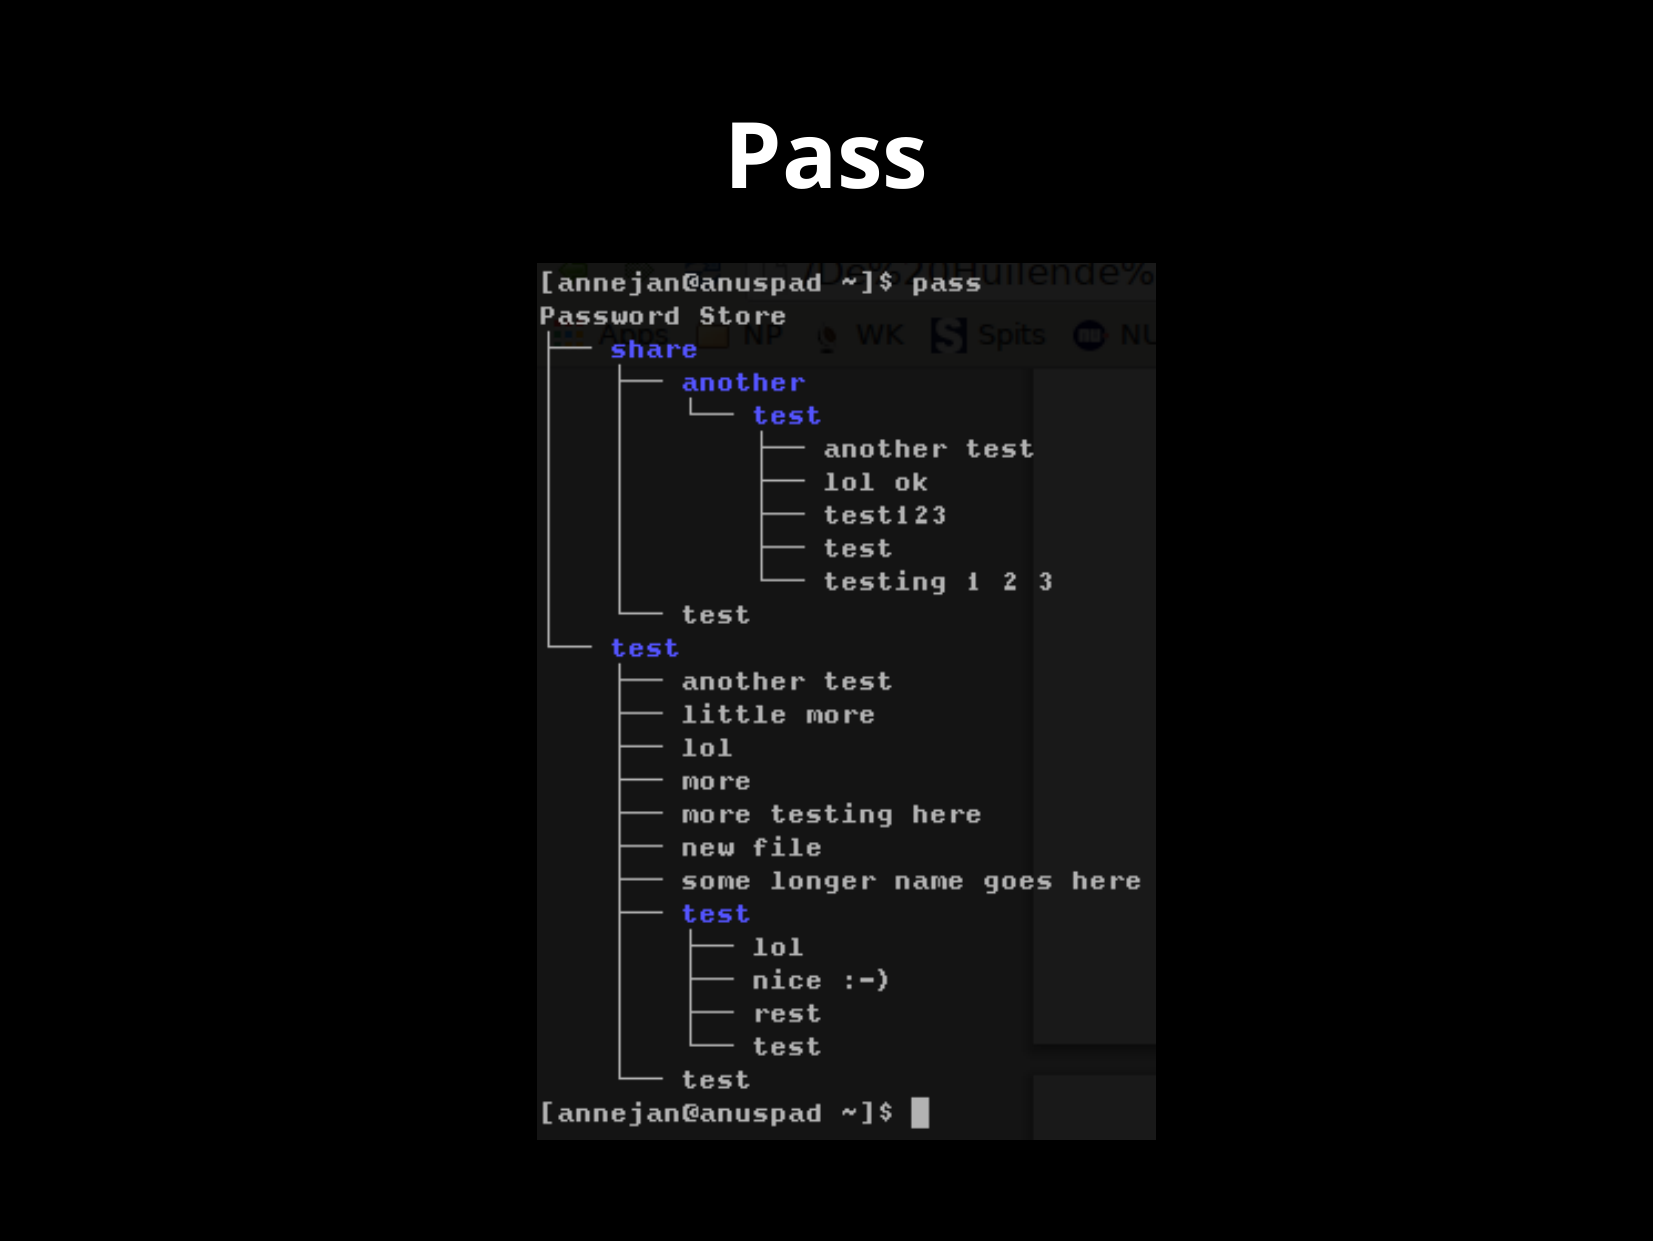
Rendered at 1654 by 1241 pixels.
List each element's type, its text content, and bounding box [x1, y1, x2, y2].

picture [537, 263, 1156, 1141]
title Pass [82, 49, 1571, 257]
